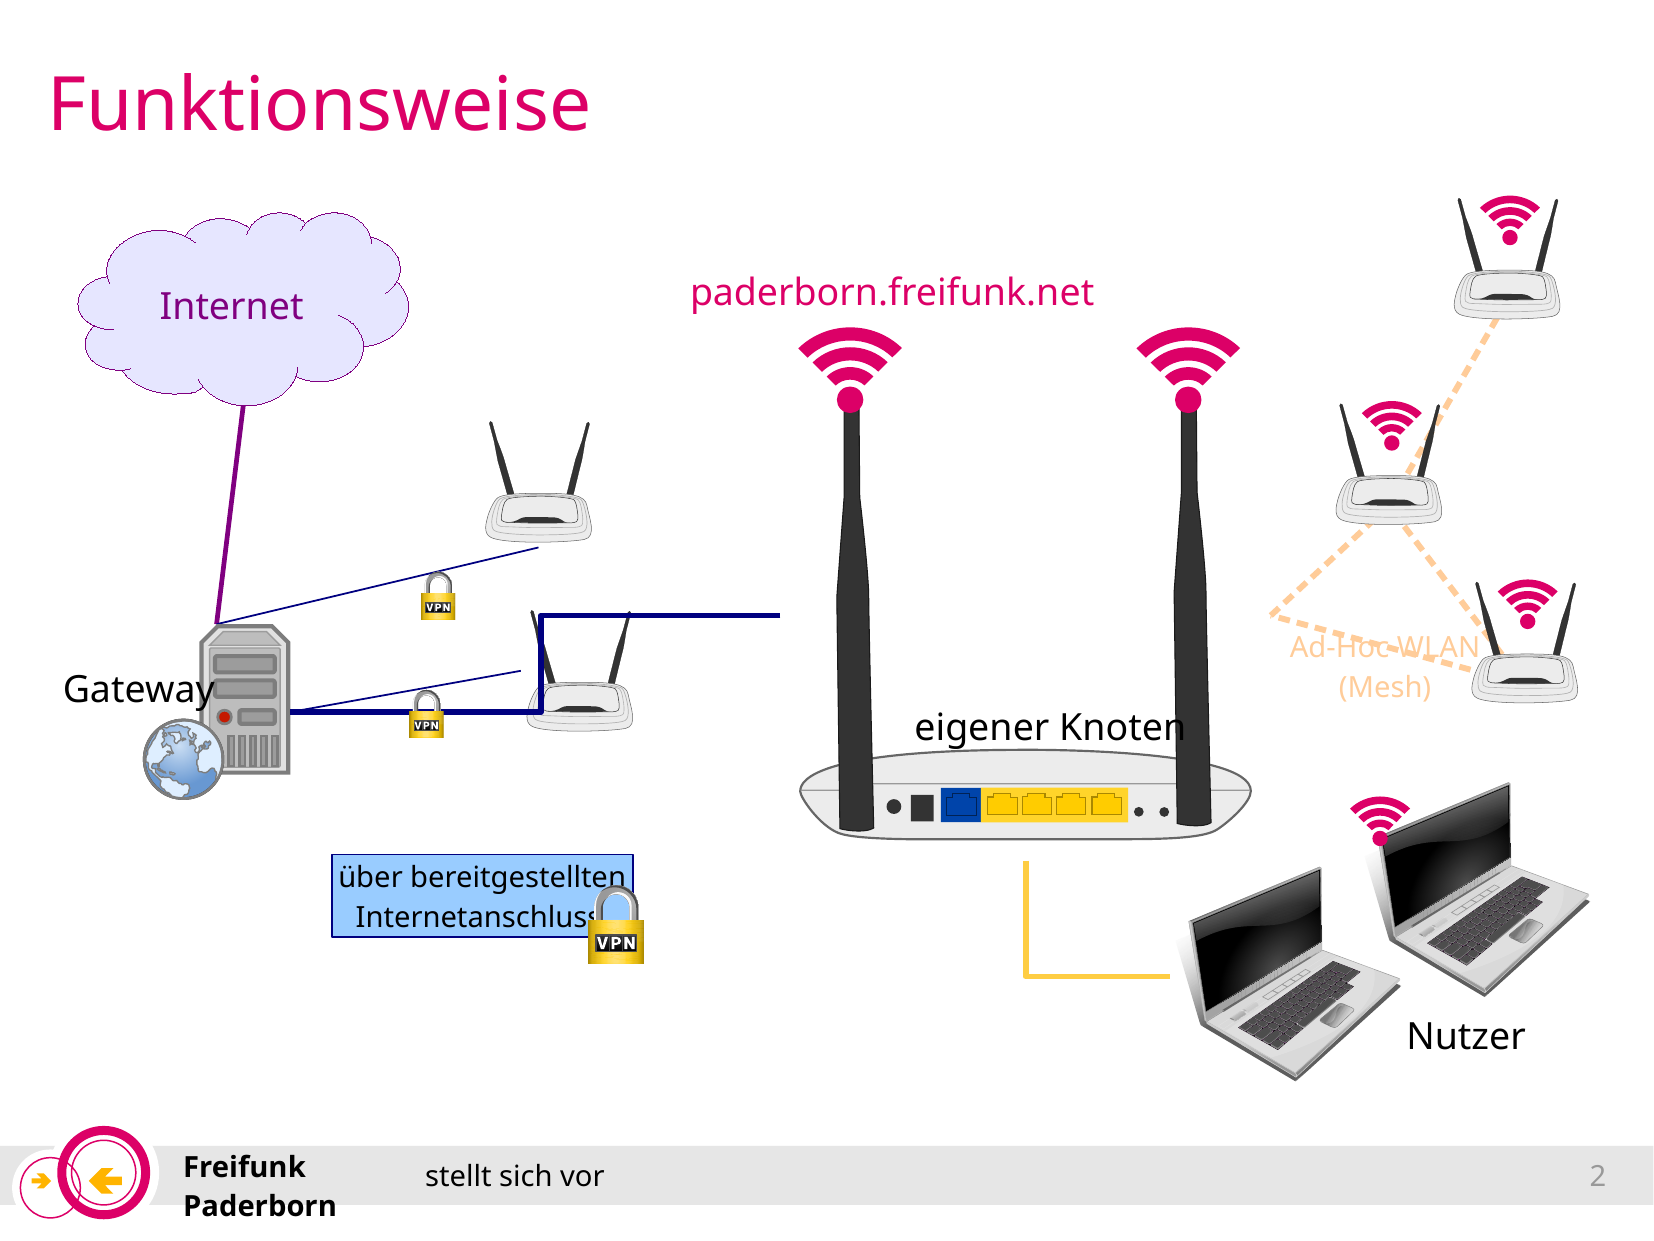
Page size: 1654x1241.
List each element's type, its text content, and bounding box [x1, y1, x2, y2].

picture [1329, 398, 1448, 530]
text_box Ad-Hoc WLAN (Mesh) [1274, 618, 1467, 713]
title Funktionsweise [47, 45, 1607, 158]
picture [780, 323, 1271, 861]
picture [1448, 193, 1567, 325]
picture [520, 618, 639, 737]
picture [1465, 576, 1584, 709]
text_box eigener Knoten [898, 692, 1150, 759]
picture [408, 689, 445, 740]
text_box paderborn.freifunk.net [674, 256, 1019, 324]
picture [142, 624, 291, 800]
picture [587, 884, 645, 966]
picture [479, 416, 598, 548]
picture [520, 605, 639, 709]
text_box Nutzer [1407, 1000, 1519, 1068]
text_box Gateway [47, 653, 204, 721]
picture [420, 571, 456, 622]
text_box über bereitgestellten Internetanschluss [331, 854, 634, 938]
text_box Internet [77, 212, 409, 406]
picture [1170, 781, 1596, 1087]
